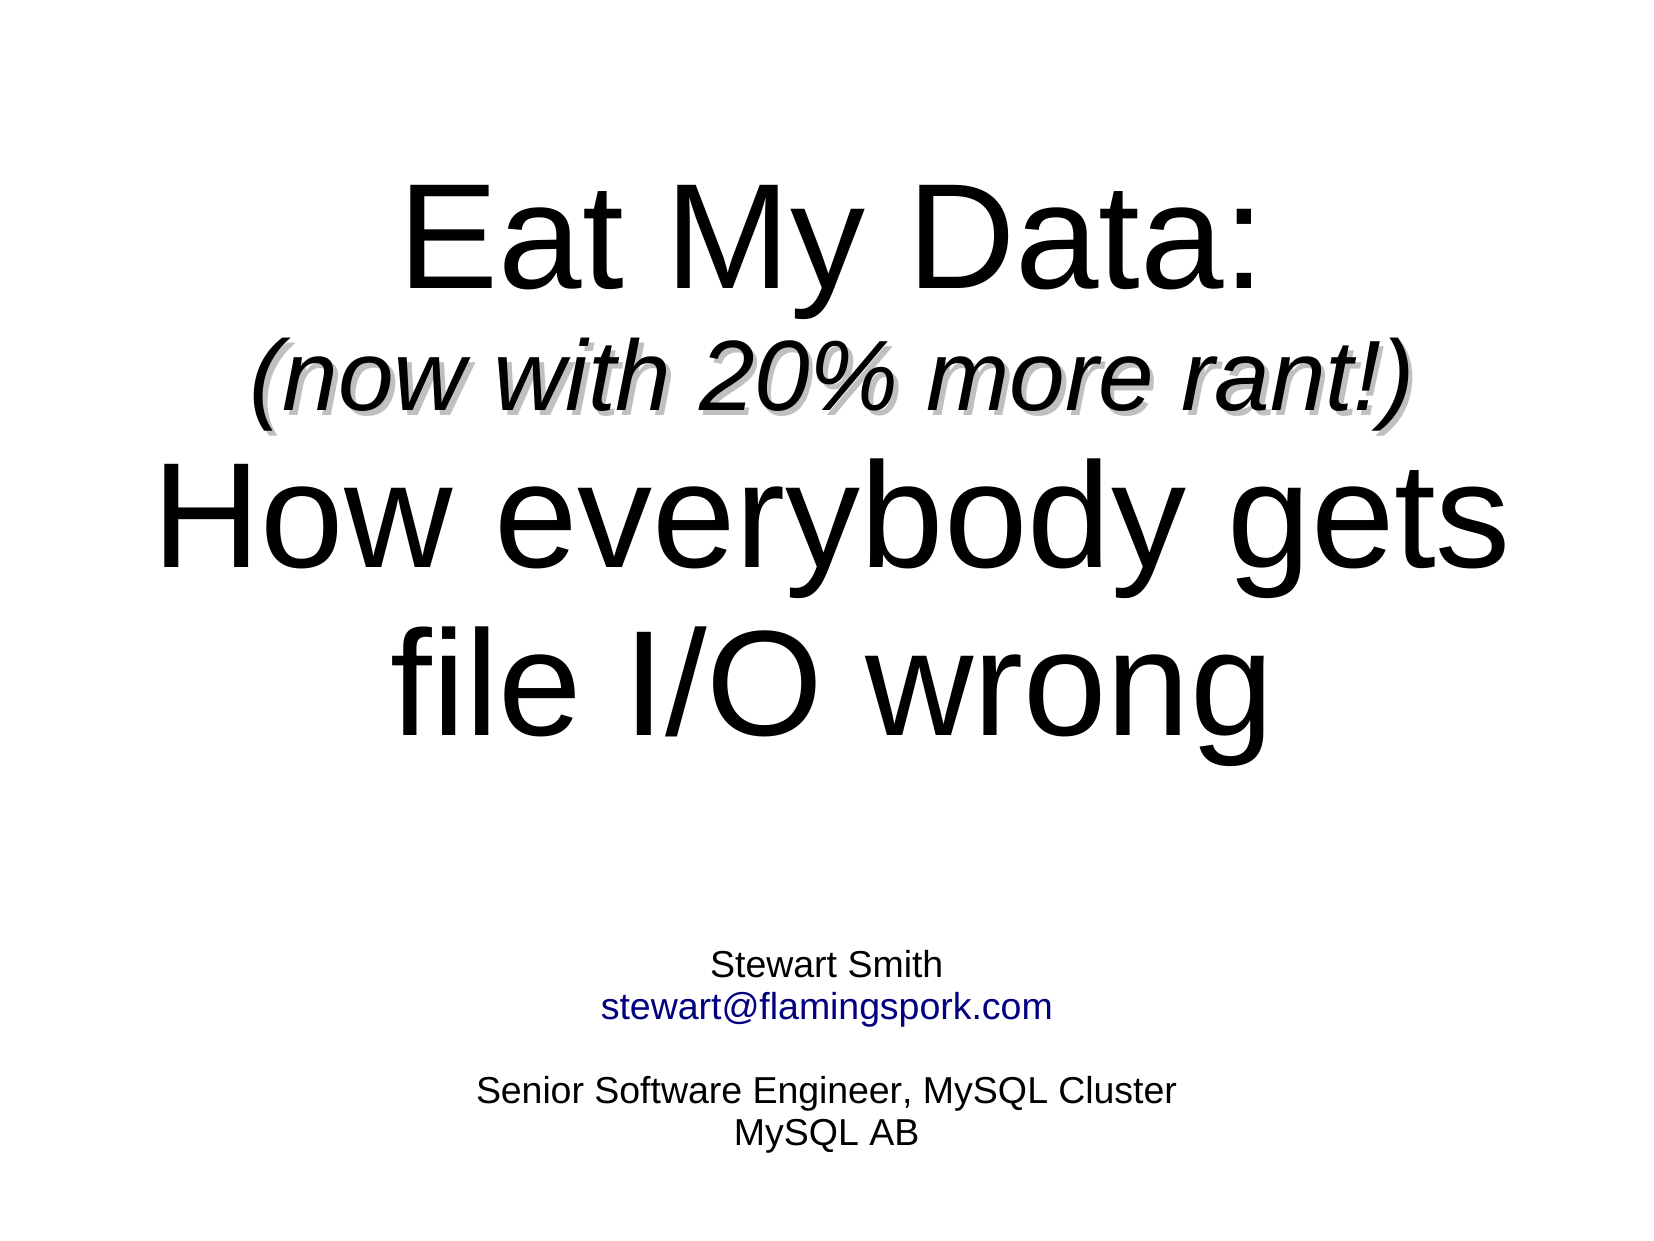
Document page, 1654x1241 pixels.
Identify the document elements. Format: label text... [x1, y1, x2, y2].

title Eat My Data: (now with 20% more rant!) How everybody gets file I/O wrong [88, 52, 1577, 868]
subtitle Stewart Smith stewart@flamingspork.com Senior Software Engineer, MySQL Cluster MySQL AB [82, 908, 1571, 1188]
